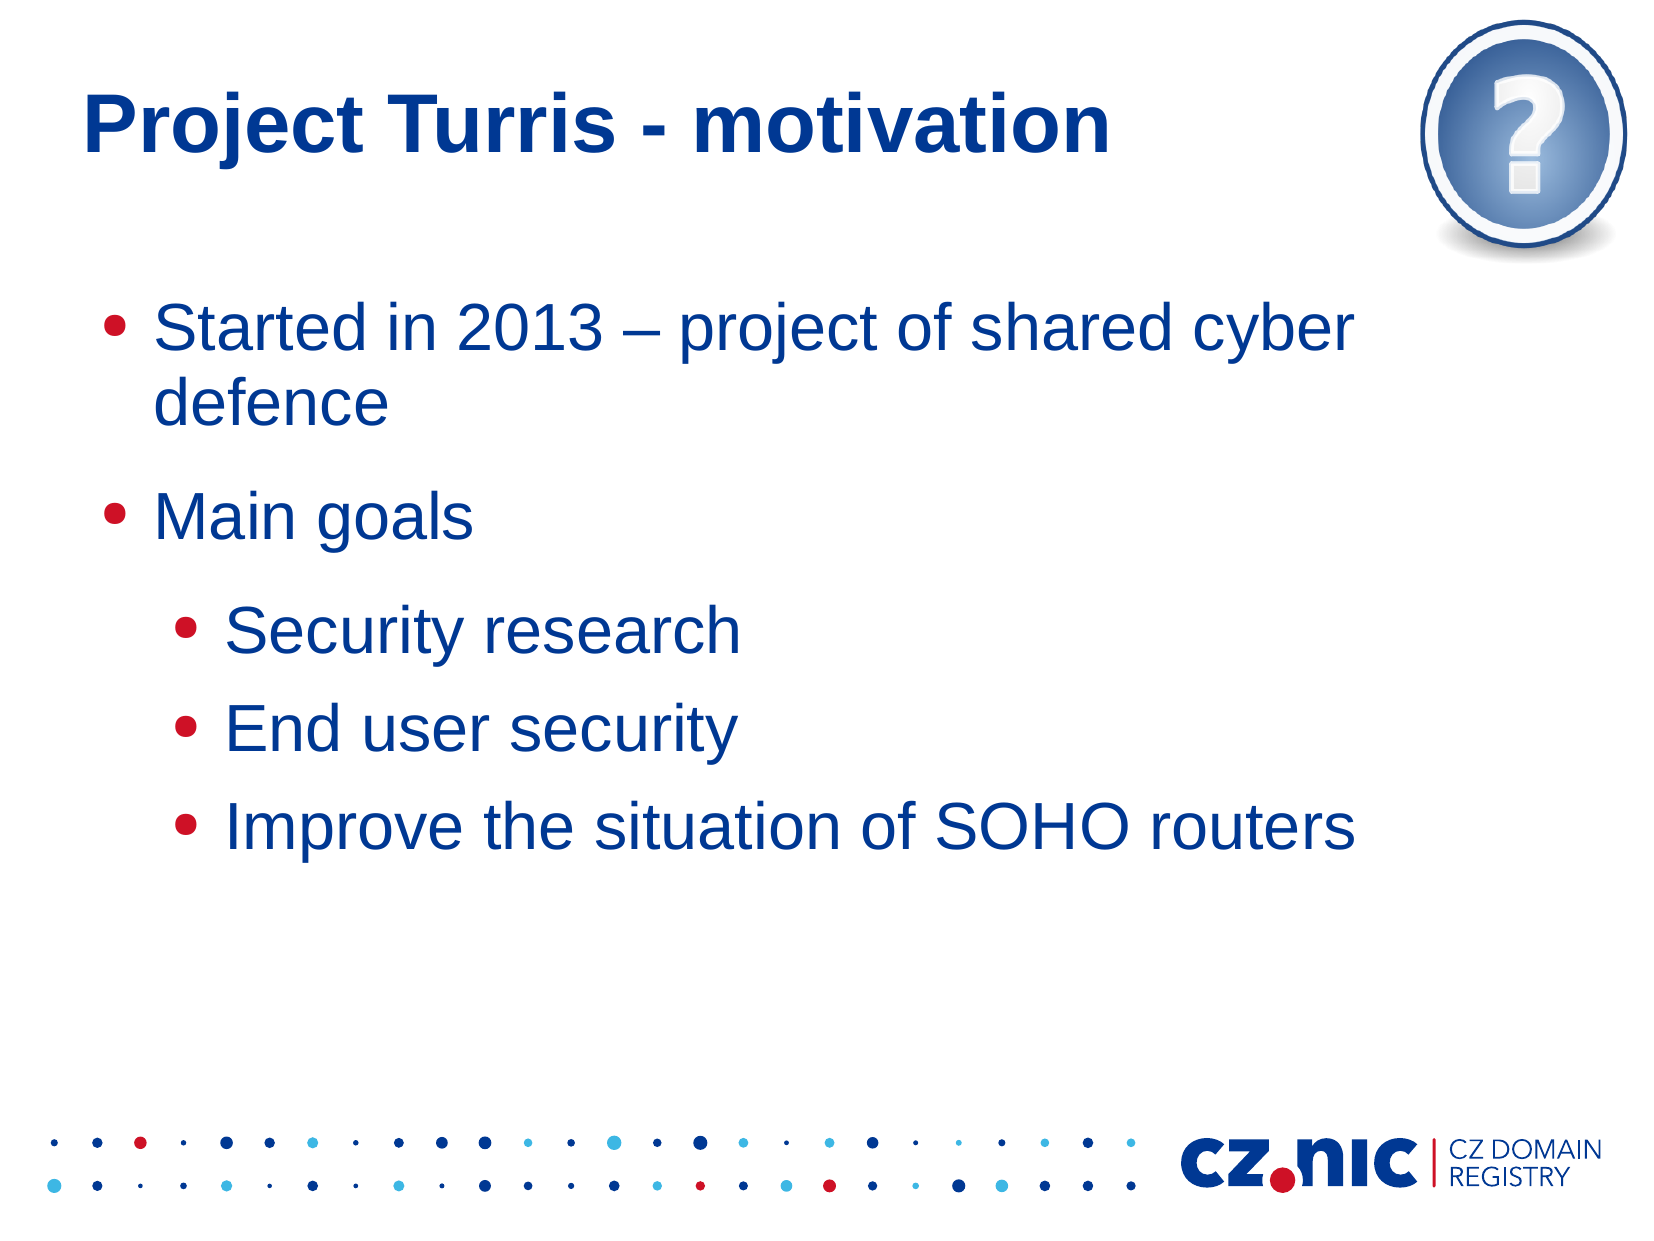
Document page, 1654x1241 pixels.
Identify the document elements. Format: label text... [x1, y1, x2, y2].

list Started in 2013 – project of shared cyber defence Main goals Security research End user security Improve the situation of SOHO routers [82, 290, 1571, 993]
title Project Turris - motivation [82, 61, 1405, 187]
picture [1405, 3, 1642, 264]
